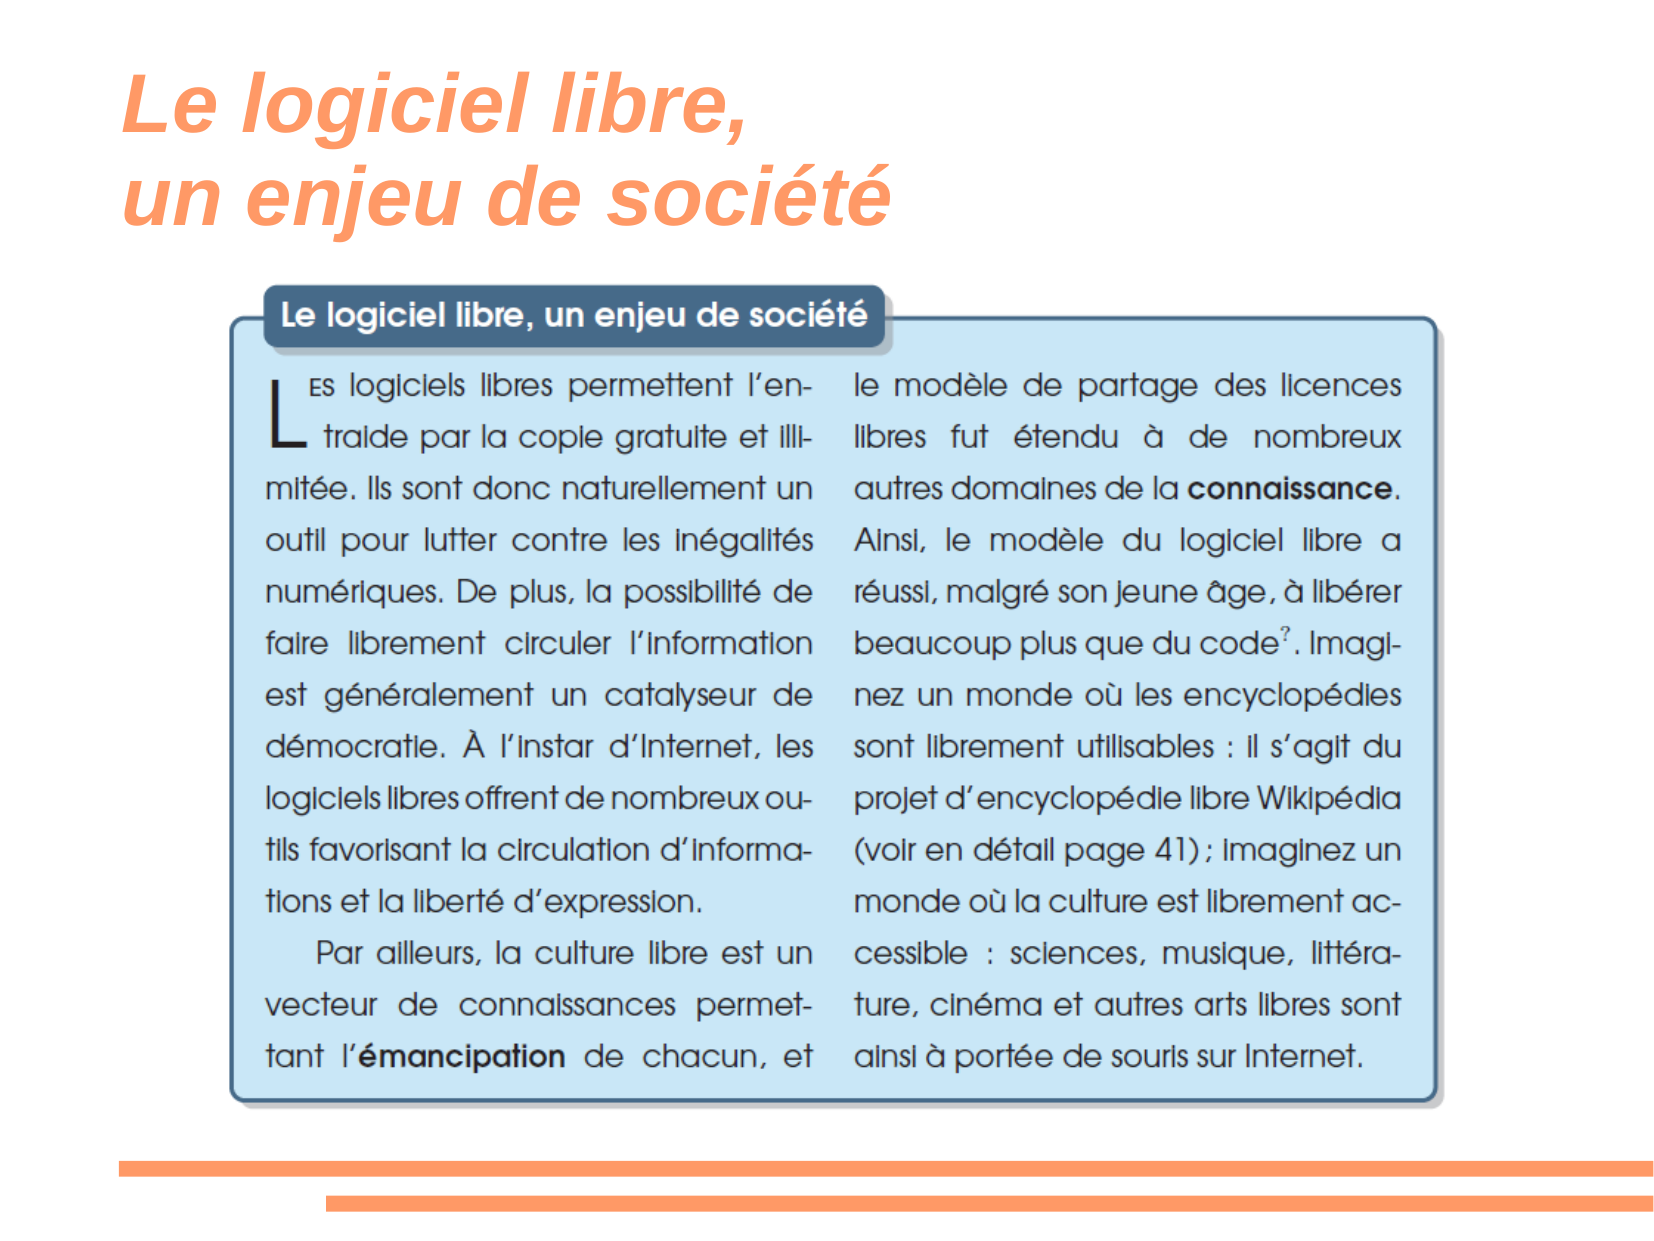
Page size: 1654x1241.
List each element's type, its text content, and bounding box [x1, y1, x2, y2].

picture [206, 265, 1458, 1123]
title Le logiciel libre, un enjeu de société [121, 46, 1534, 254]
